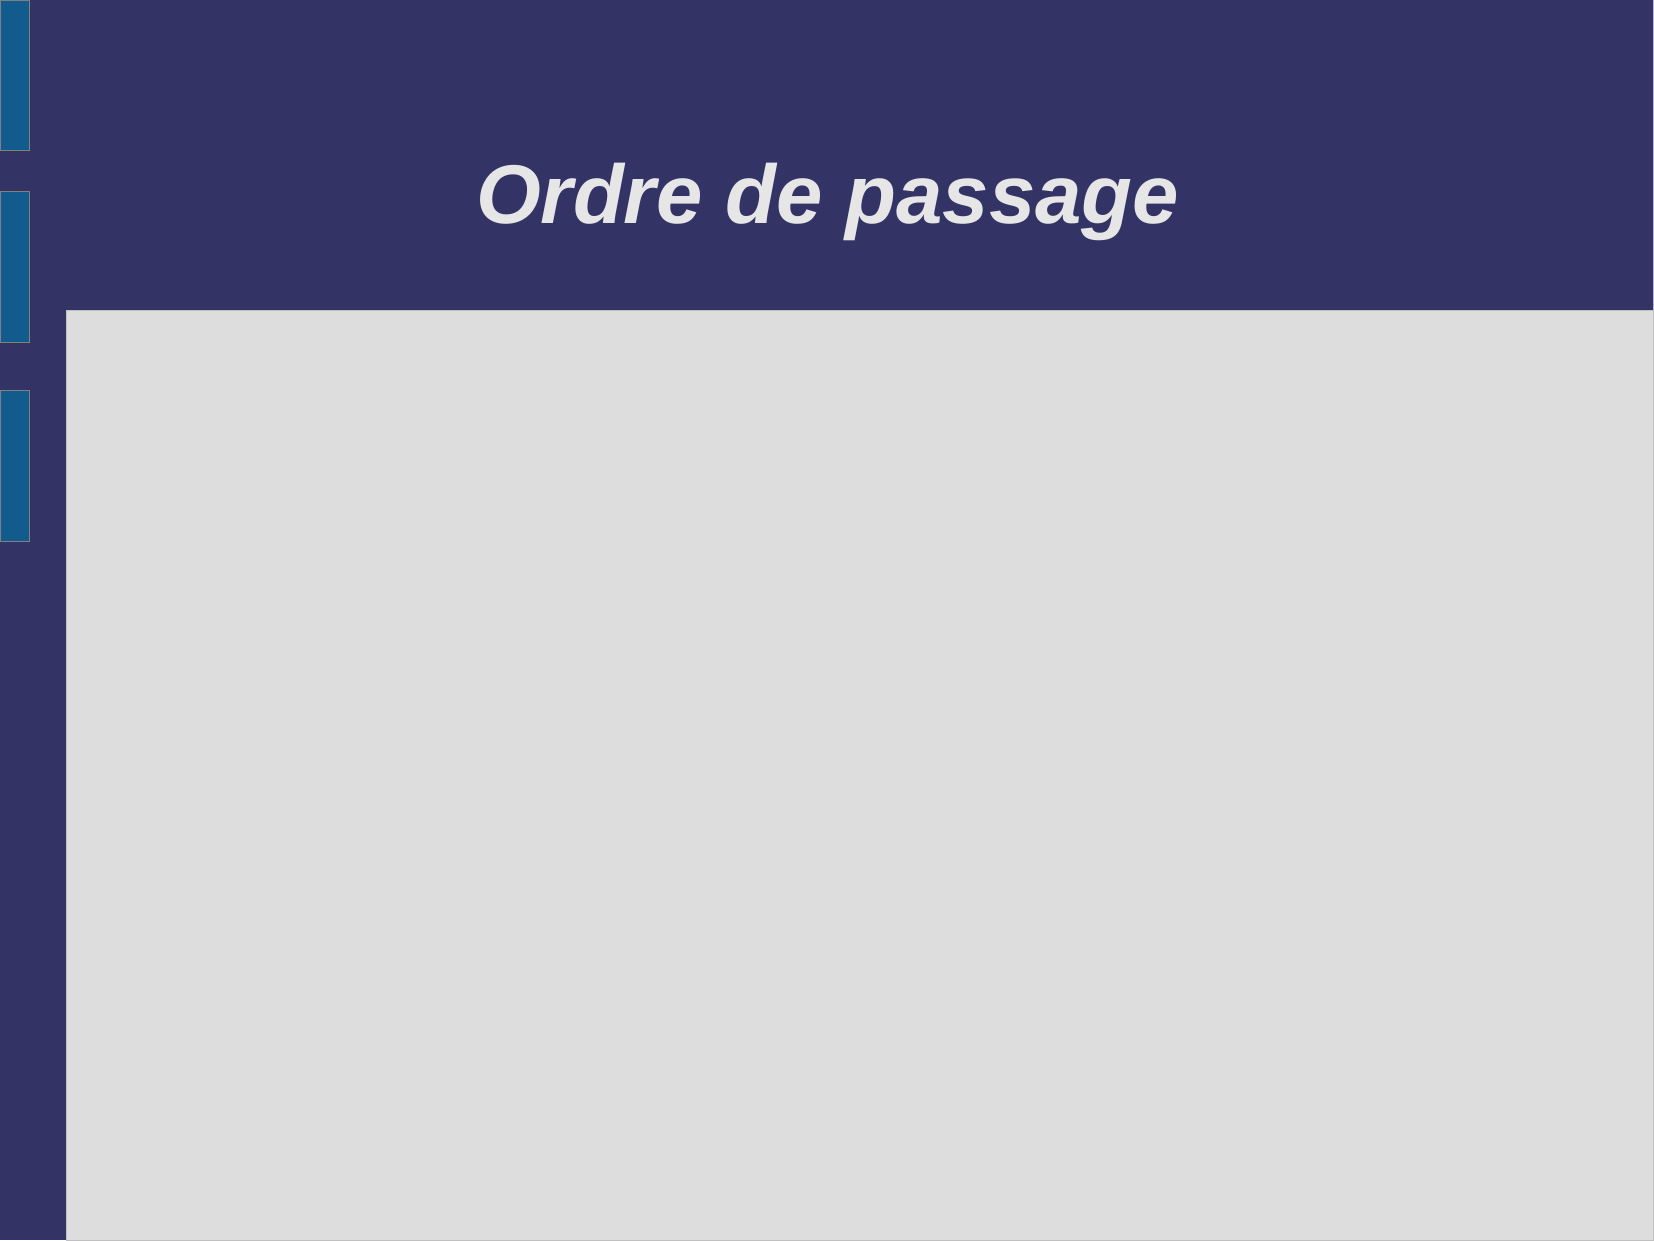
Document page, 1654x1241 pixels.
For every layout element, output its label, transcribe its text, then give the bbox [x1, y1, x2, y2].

title Ordre de passage [121, 91, 1534, 299]
